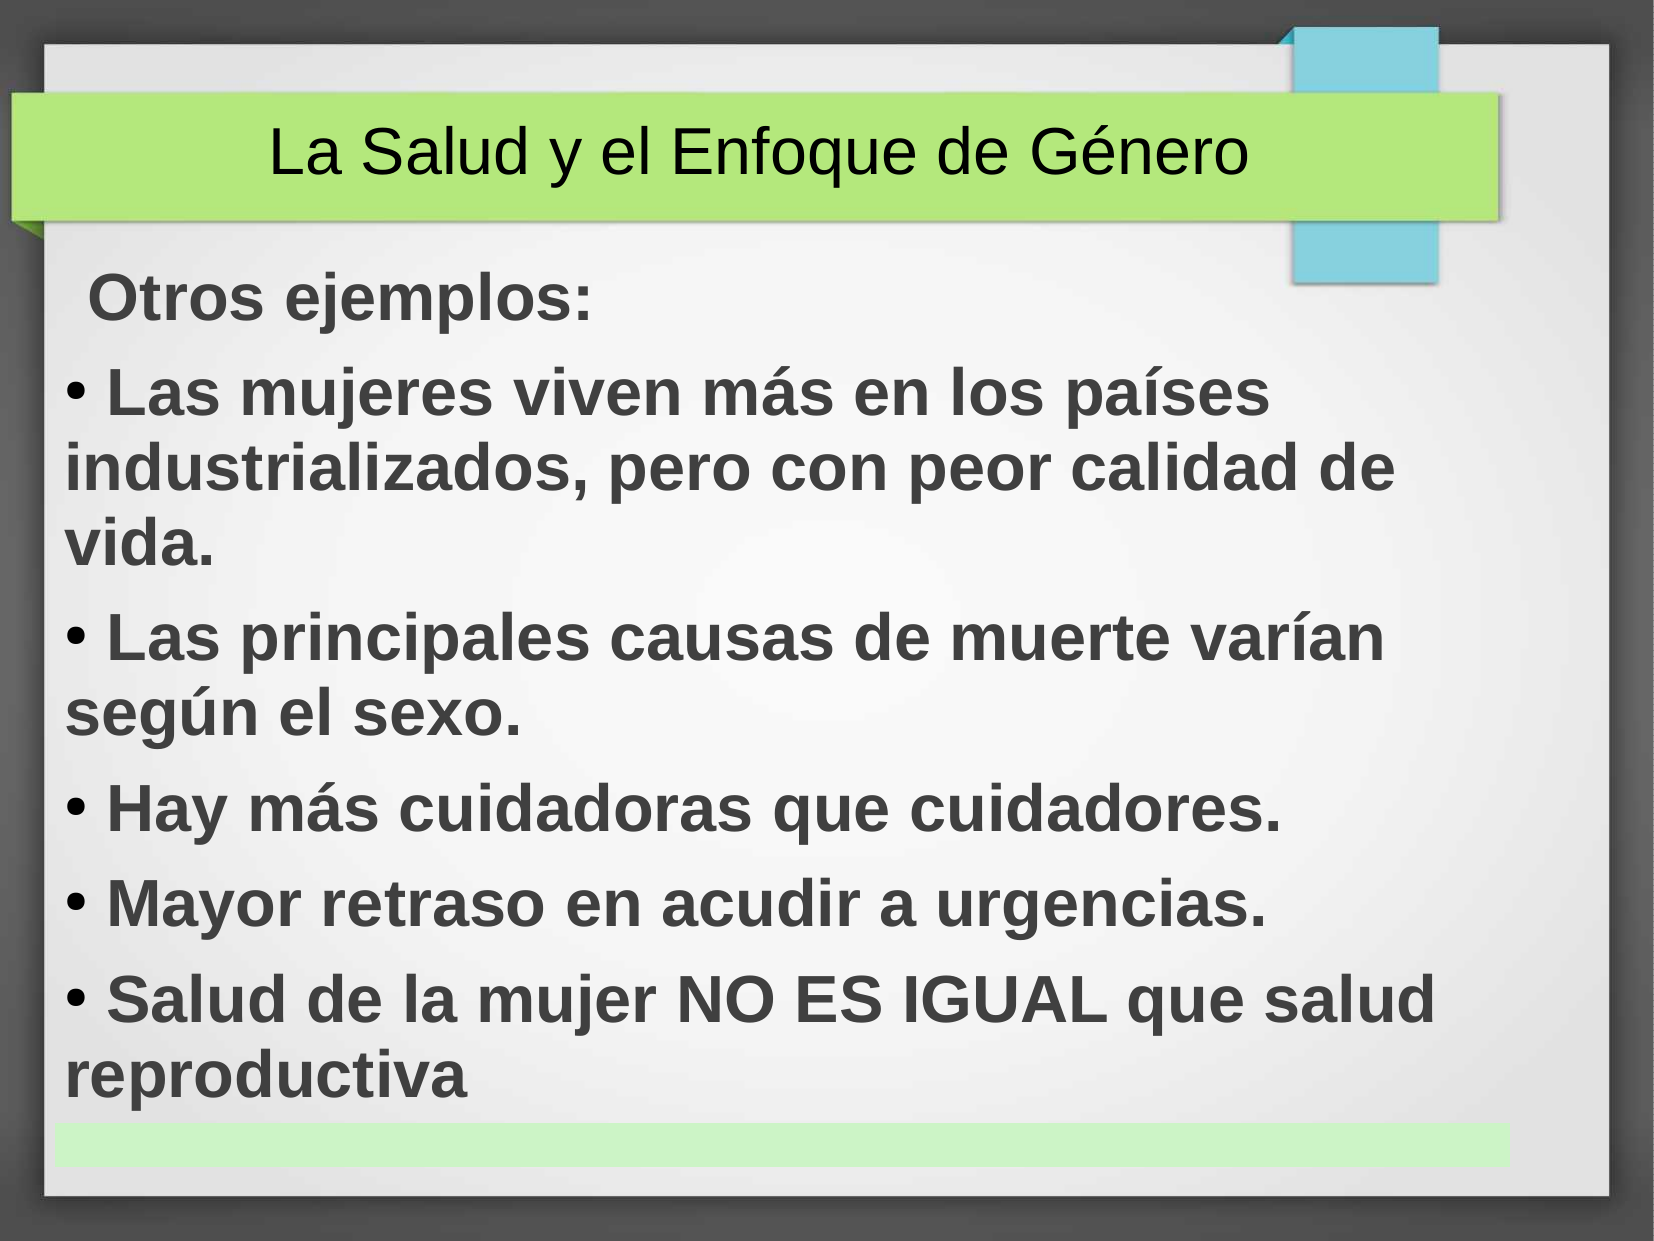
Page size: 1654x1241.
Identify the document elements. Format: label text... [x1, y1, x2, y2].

text_box [55, 1123, 1510, 1167]
subtitle Otros ejemplos: Las mujeres viven más en los países industrializados, pero con peor calidad de vida. Las principales causas de muerte varían según el sexo. Hay más cuidadoras que cuidadores. Mayor retraso en acudir a urgencias. Salud de la mujer NO ES IGUAL que salud reproductiva [64, 6, 1553, 1241]
picture [0, 0, 1654, 1241]
text_box La Salud y el Enfoque de Género [253, 102, 1268, 202]
